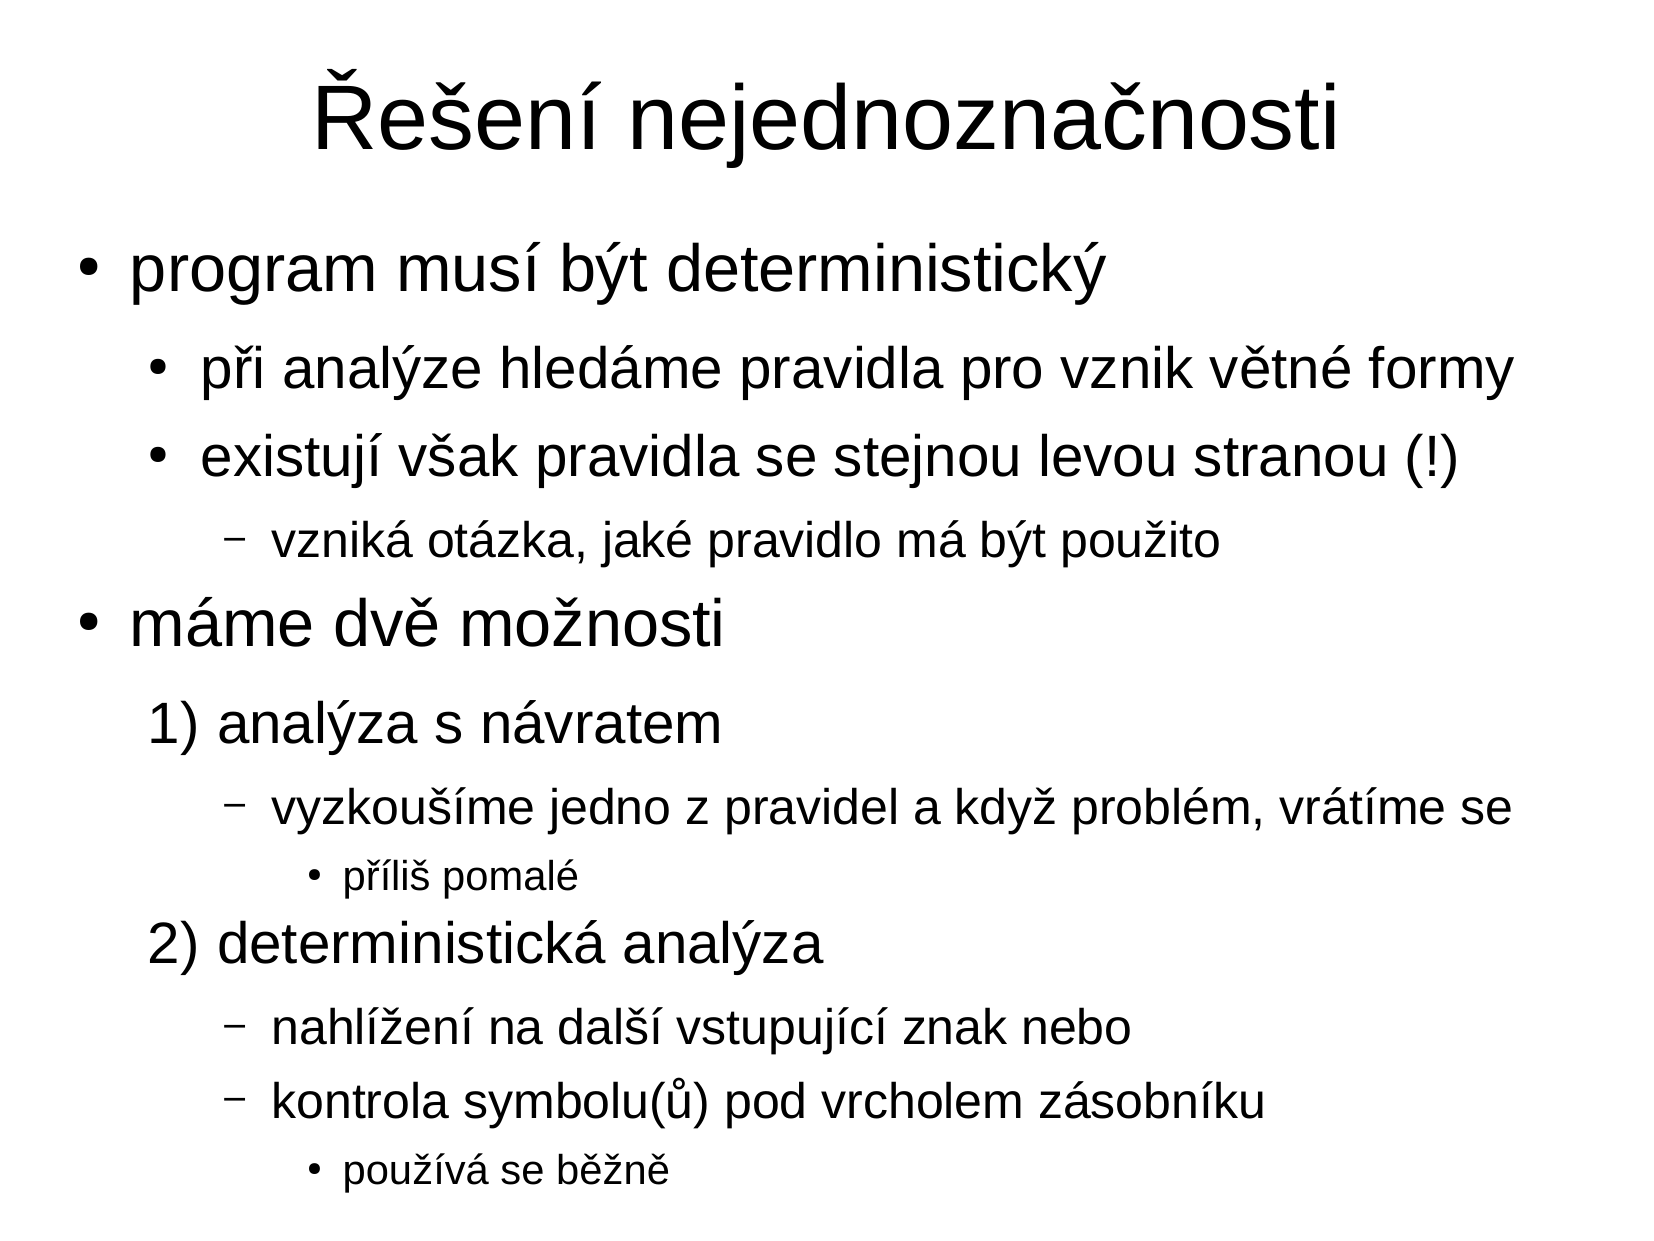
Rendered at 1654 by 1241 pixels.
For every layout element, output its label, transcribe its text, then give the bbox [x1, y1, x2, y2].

title Řešení nejednoznačnosti [82, 21, 1571, 214]
list program musí být deterministický při analýze hledáme pravidla pro vznik větné formy existují však pravidla se stejnou levou stranou (!) vzniká otázka, jaké pravidlo má být použito máme dvě možnosti analýza s návratem vyzkoušíme jedno z pravidel a když problém, vrátíme se příliš pomalé deterministická analýza nahlížení na další vstupující znak nebo kontrola symbolu(ů) pod vrcholem zásobníku používá se běžně [59, 231, 1601, 1193]
